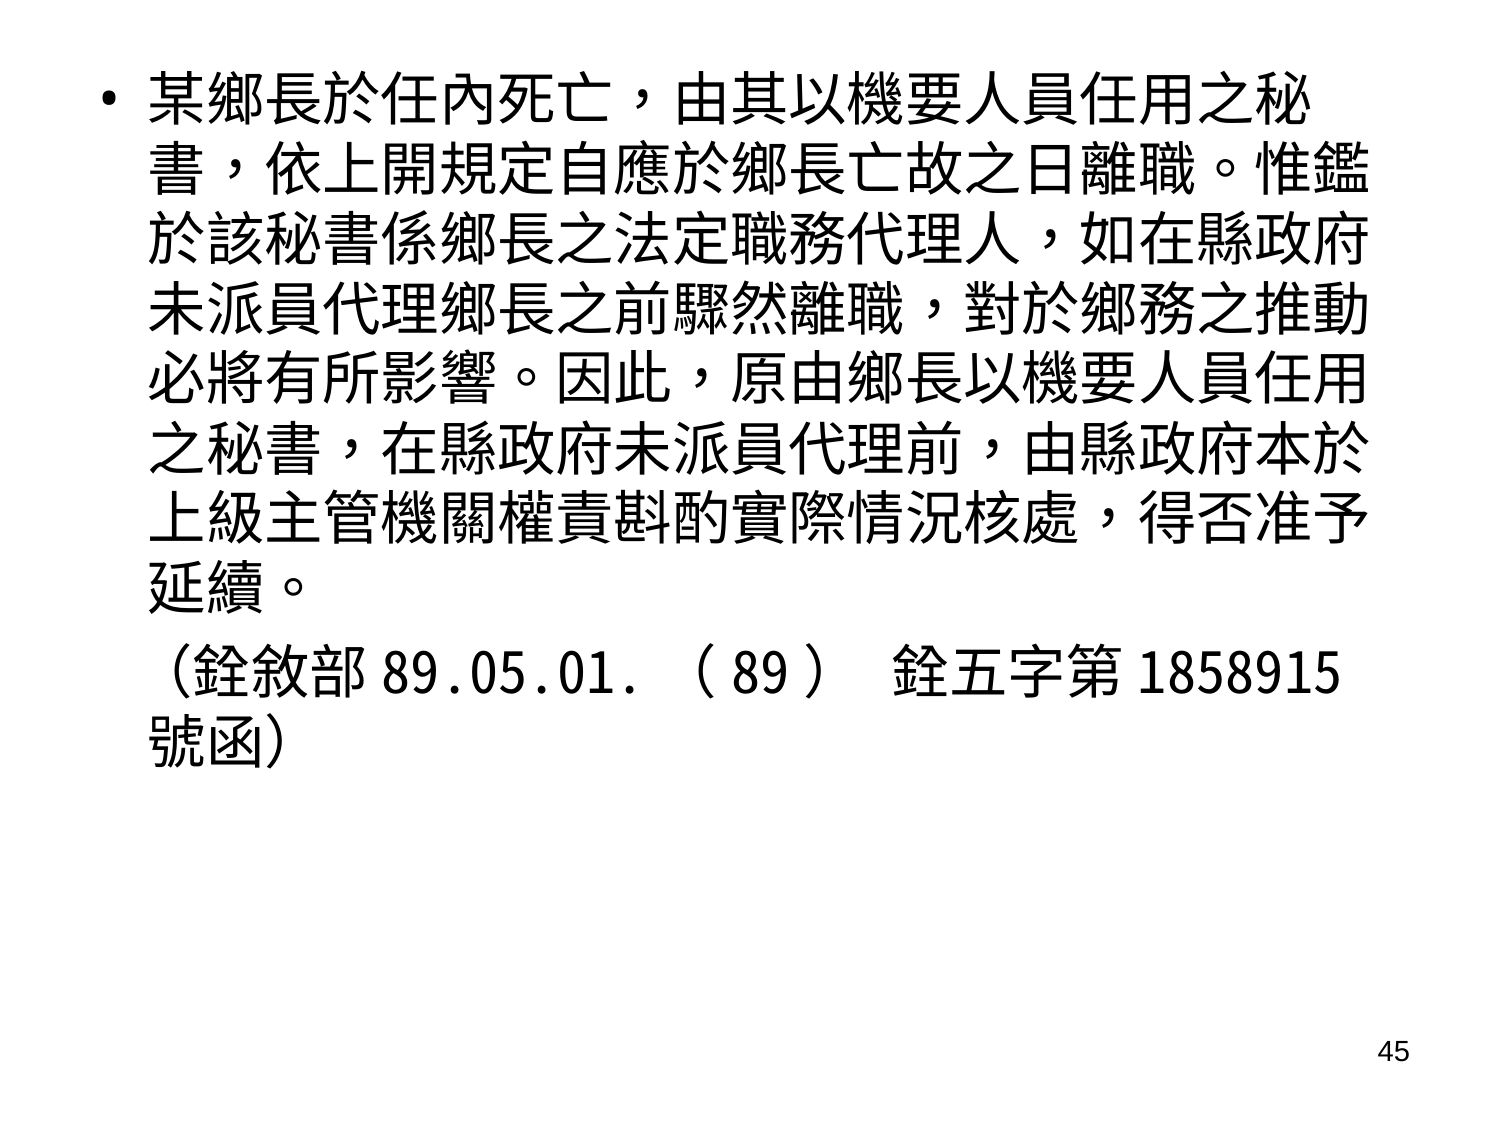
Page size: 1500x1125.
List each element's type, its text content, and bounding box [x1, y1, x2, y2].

list 某鄉長於任內死亡，由其以機要人員任用之秘 書，依上開規定自應於鄉長亡故之日離職。惟鑑 於該秘書係鄉長之法定職務代理人，如在縣政府未派員代理鄉長之前驟然離職，對於鄉務之推動必將有所影響。因此，原由鄉長以機要人員任用之秘書，在縣政府未派員代理前，由縣政府本於上級主管機關權責斟酌實際情況核處，得否准予延續。 （銓敘部89.05.01.（89） 銓五字第1858915號函） [76, 54, 1427, 1010]
